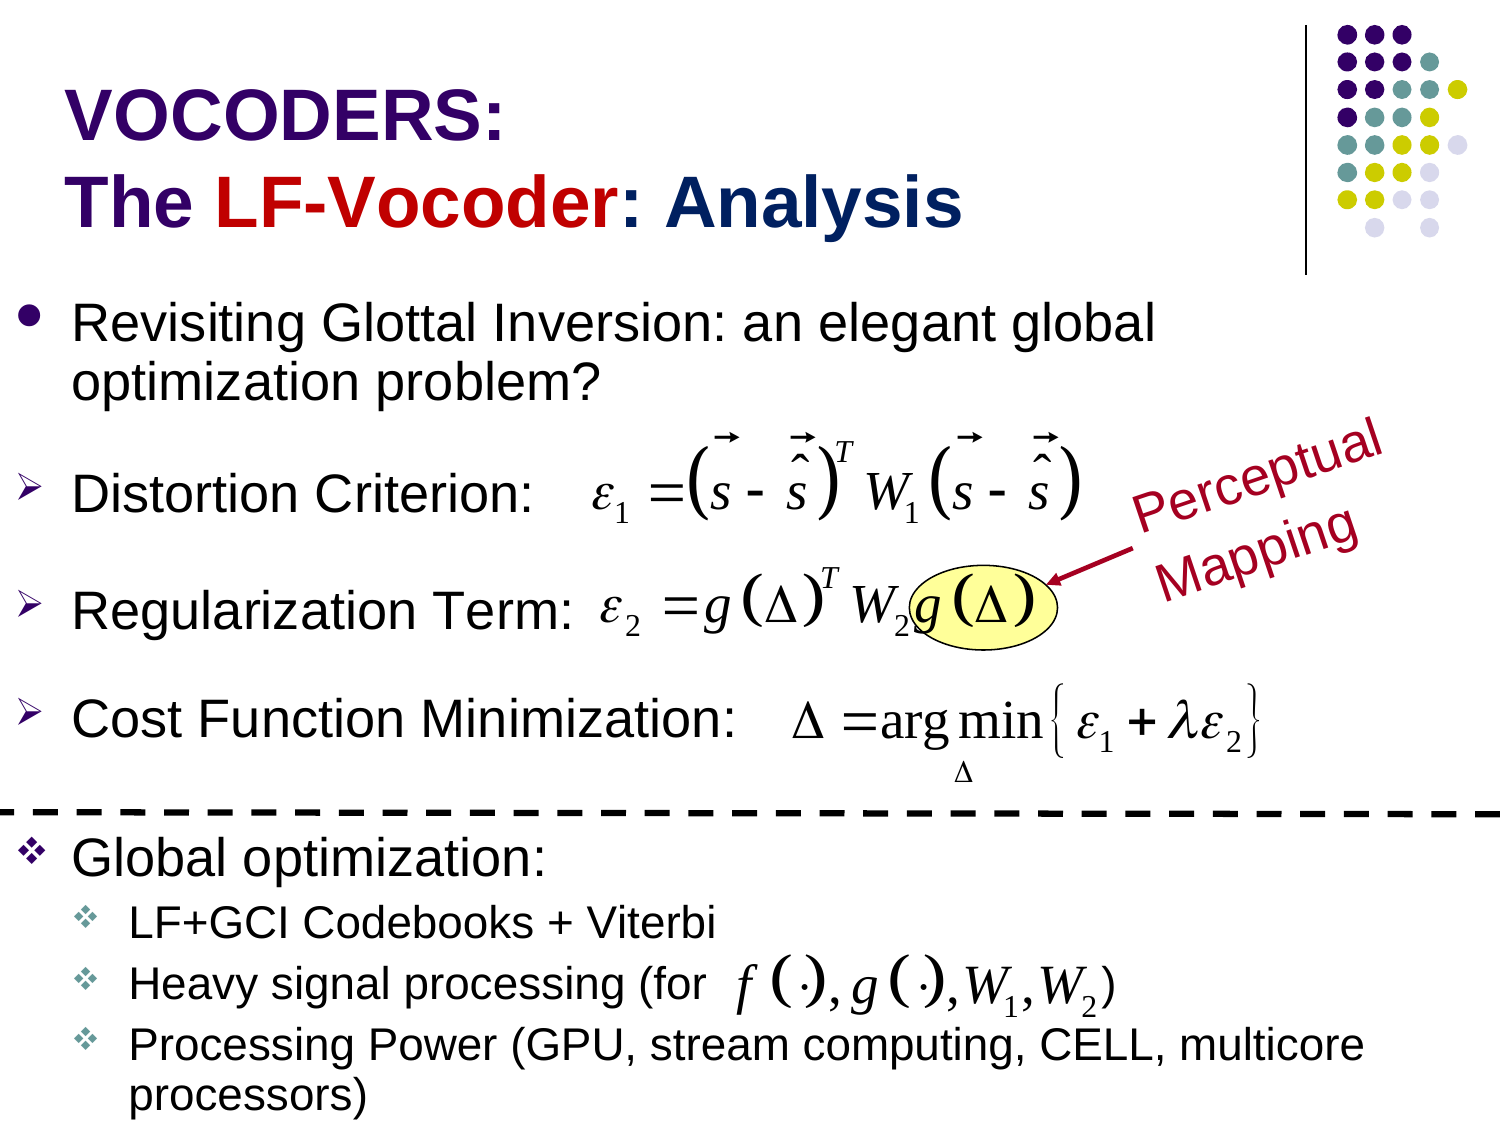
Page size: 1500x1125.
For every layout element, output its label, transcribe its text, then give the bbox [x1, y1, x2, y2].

text_box [1041, 581, 1058, 635]
text_box Global optimization: LF+GCI Codebooks + Viterbi Heavy signal processing (for ) Processing Power (GPU, stream computing, CELL, multicore processors) [0, 821, 1500, 902]
list Revisiting Glottal Inversion: an elegant global optimization problem? [0, 287, 1400, 427]
chart [783, 678, 1279, 794]
chart [583, 426, 1088, 551]
text_box Perceptual Mapping [1108, 390, 1446, 632]
chart [717, 943, 1108, 1036]
text_box Regularization Term: [0, 574, 599, 655]
text_box VOCODERS: The LF-Vocoder: Analysis [49, 37, 1288, 251]
text_box Distortion Criterion: [0, 457, 583, 538]
chart [590, 553, 1041, 655]
text_box Cost Function Minimization: [0, 683, 768, 763]
